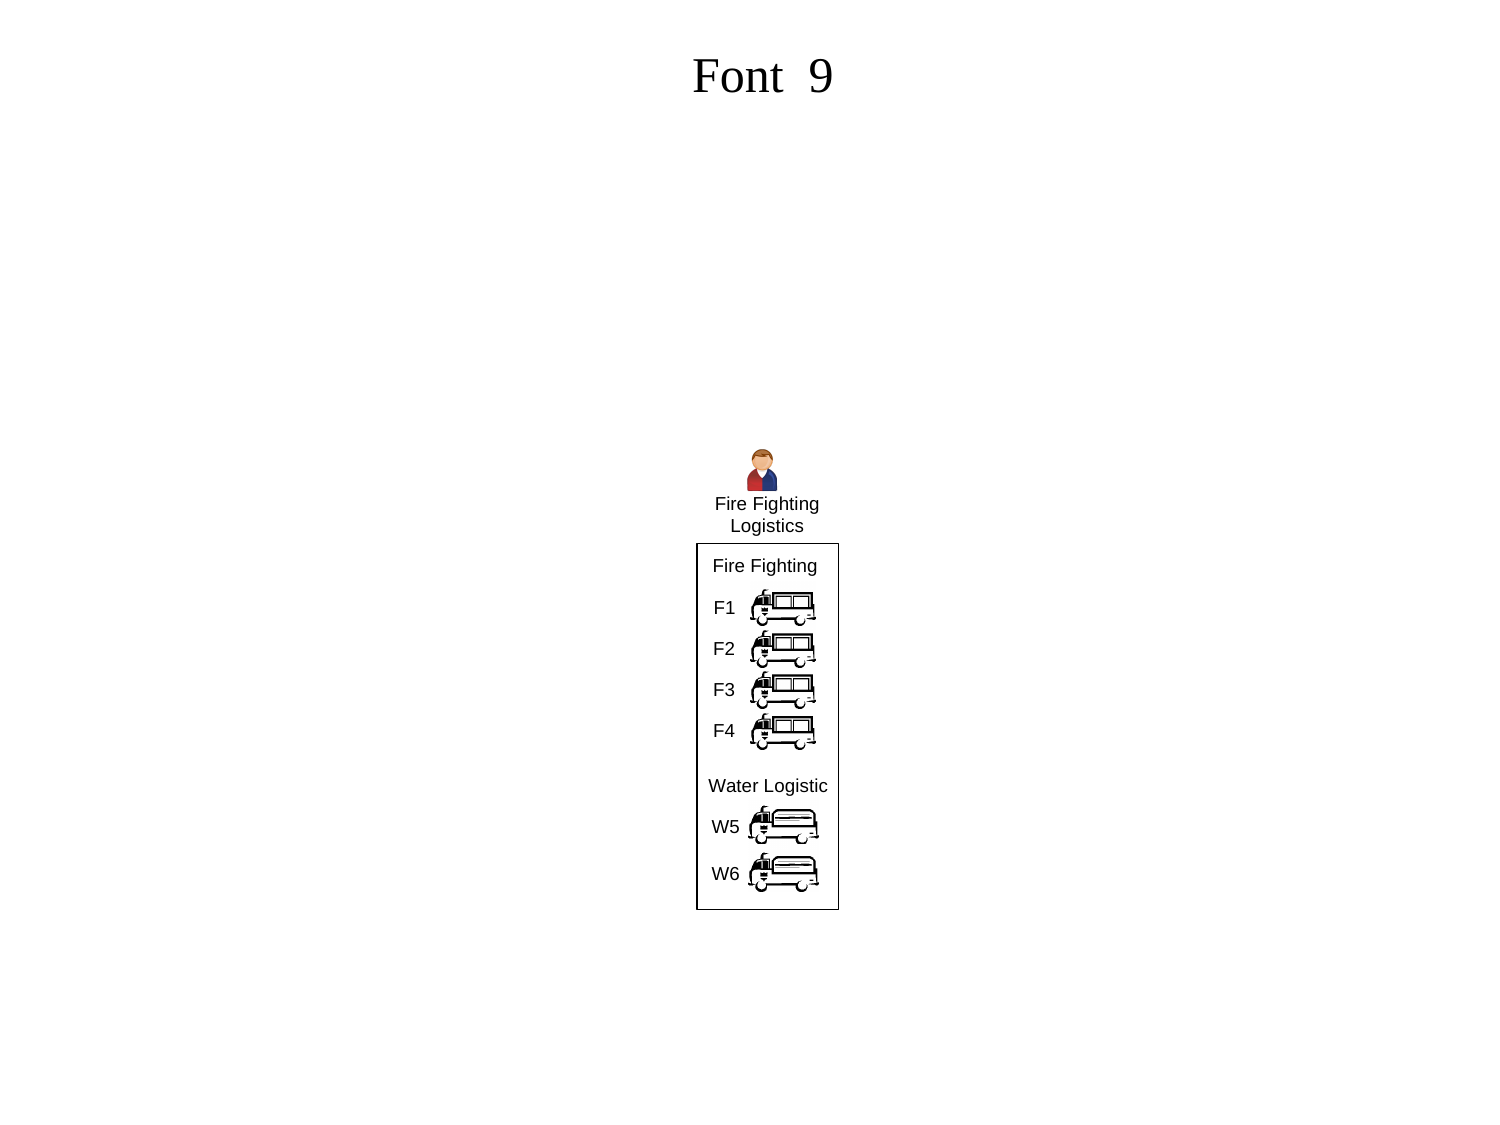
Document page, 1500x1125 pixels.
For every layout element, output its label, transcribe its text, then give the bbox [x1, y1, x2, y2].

picture [750, 581, 816, 750]
text_box F2 [698, 629, 751, 668]
text_box Fire Fighting Logistics [699, 483, 835, 545]
text_box W5 [696, 807, 748, 845]
text_box W6 [696, 854, 748, 892]
picture [738, 448, 786, 497]
text_box Fire Fighting [698, 546, 833, 585]
text_box Font 9 [677, 35, 849, 111]
text_box F4 [698, 711, 751, 750]
picture [748, 797, 819, 892]
text_box F3 [698, 670, 751, 708]
text_box F1 [699, 588, 751, 626]
text_box Water Logistic [693, 765, 845, 826]
